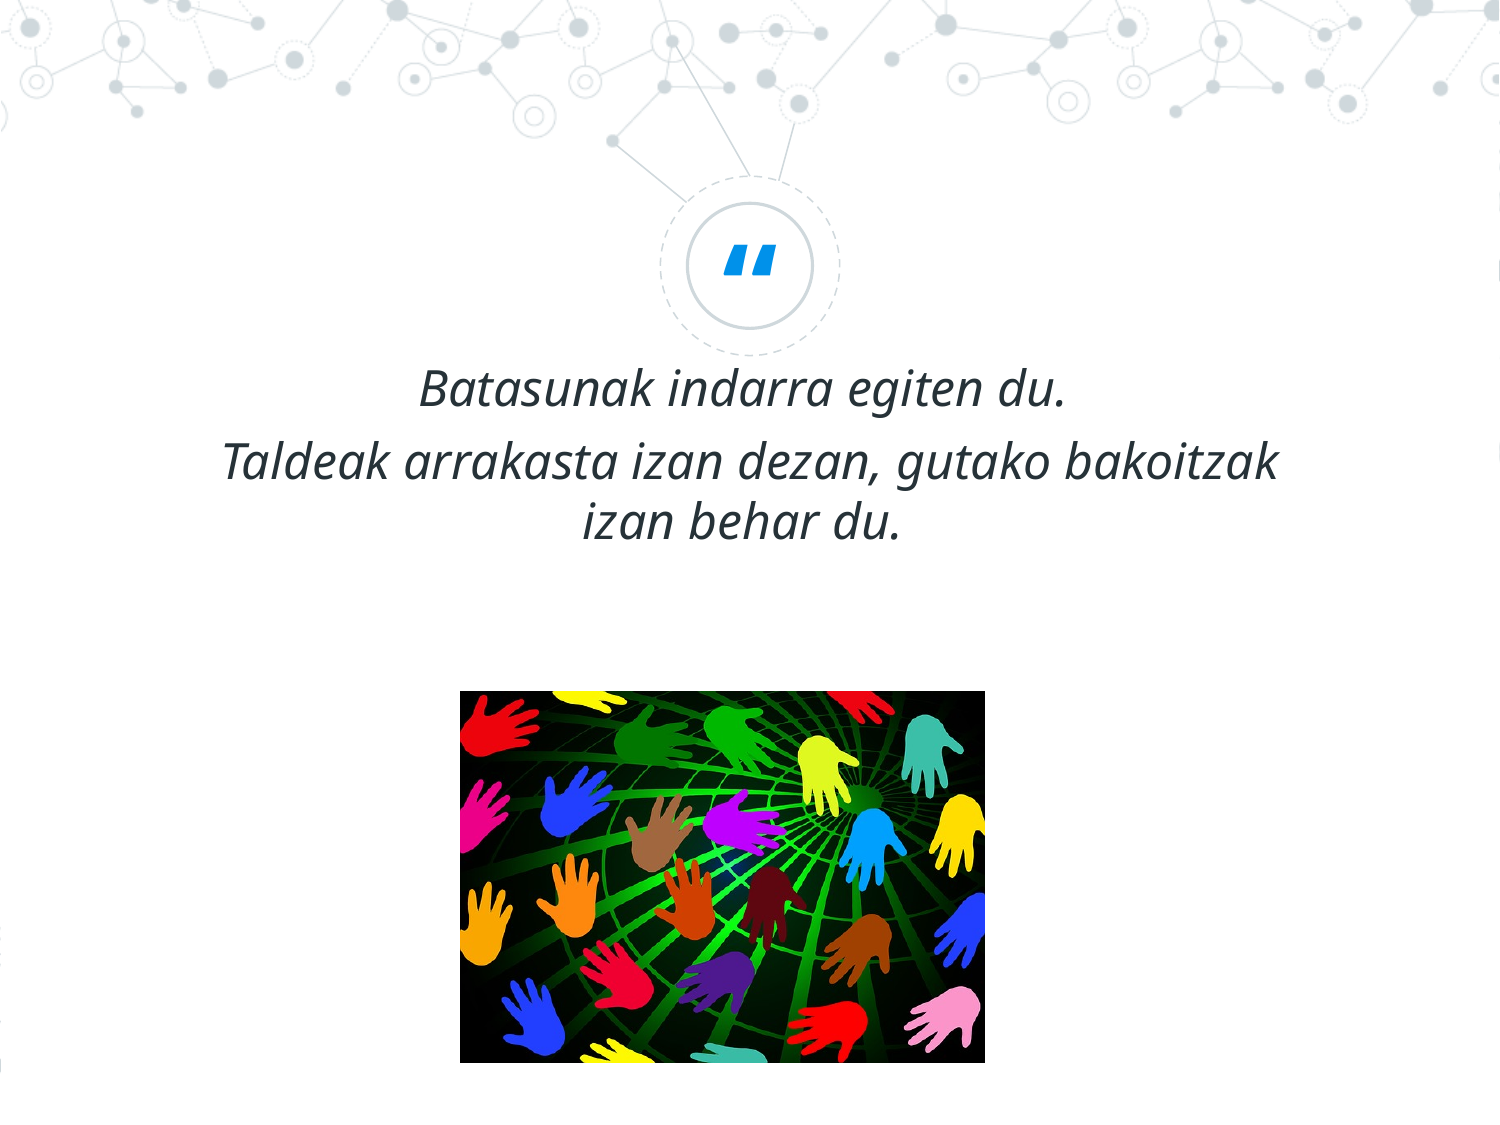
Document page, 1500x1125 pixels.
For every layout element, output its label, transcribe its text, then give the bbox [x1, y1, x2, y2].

picture [0, 0, 1500, 1125]
list Batasunak indarra egiten du. Taldeak arrakasta izan dezan, gutako bakoitzak izan behar du. [199, 341, 1301, 605]
